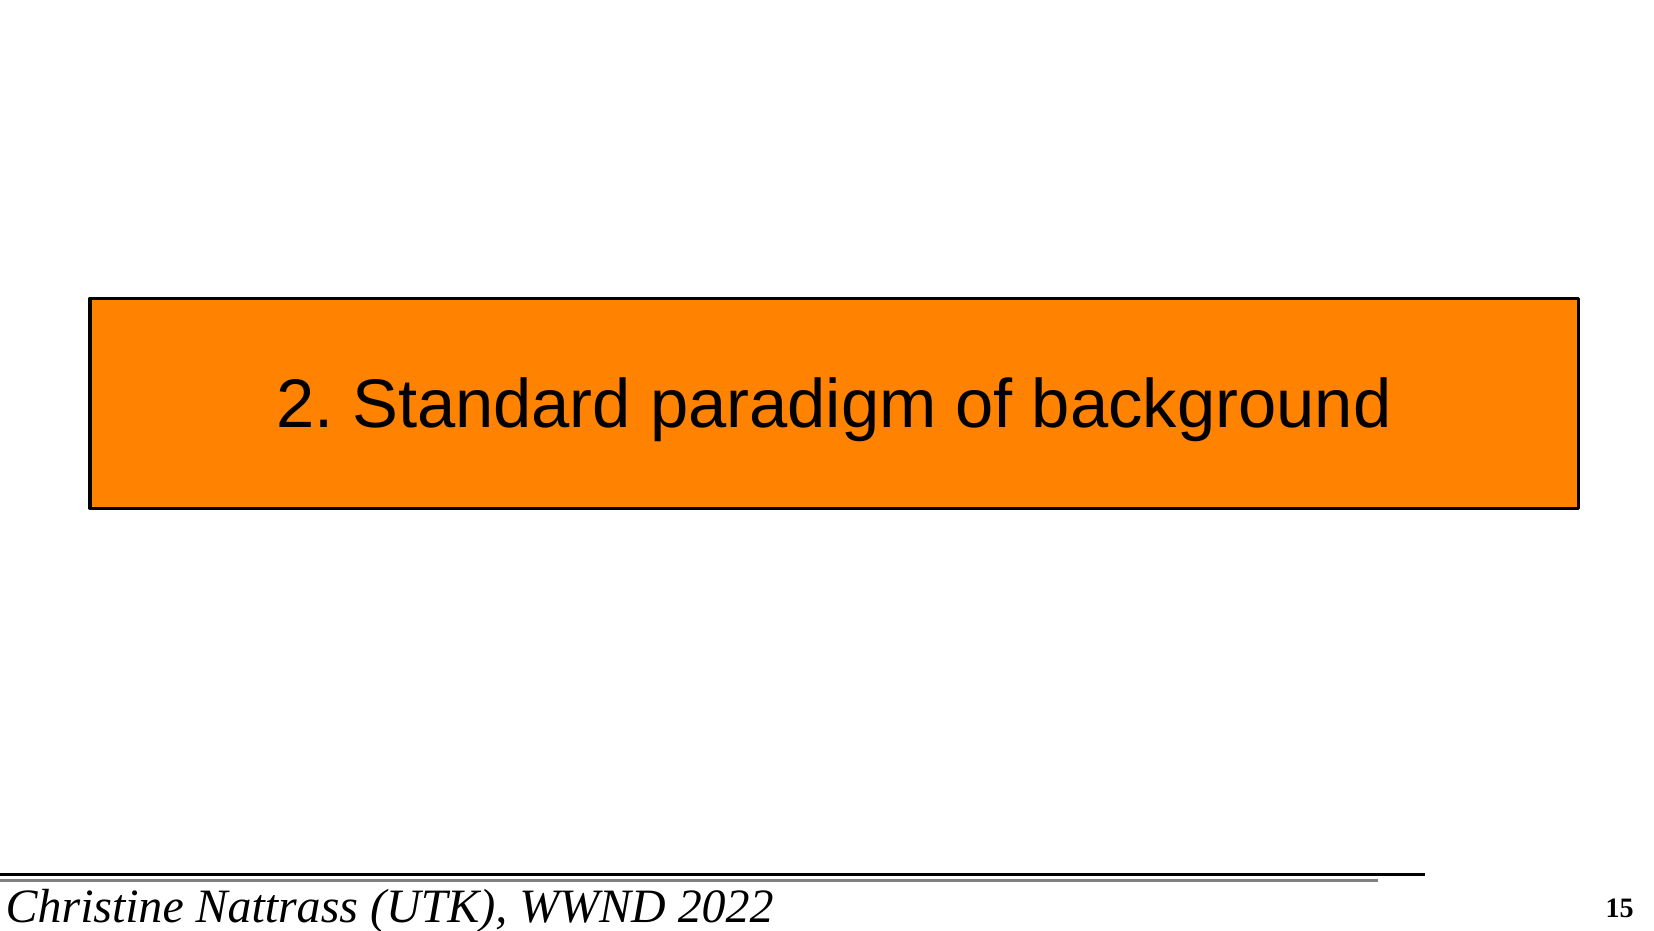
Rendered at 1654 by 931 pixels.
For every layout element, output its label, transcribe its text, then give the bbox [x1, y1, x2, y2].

title 2. Standard paradigm of background [90, 298, 1579, 509]
